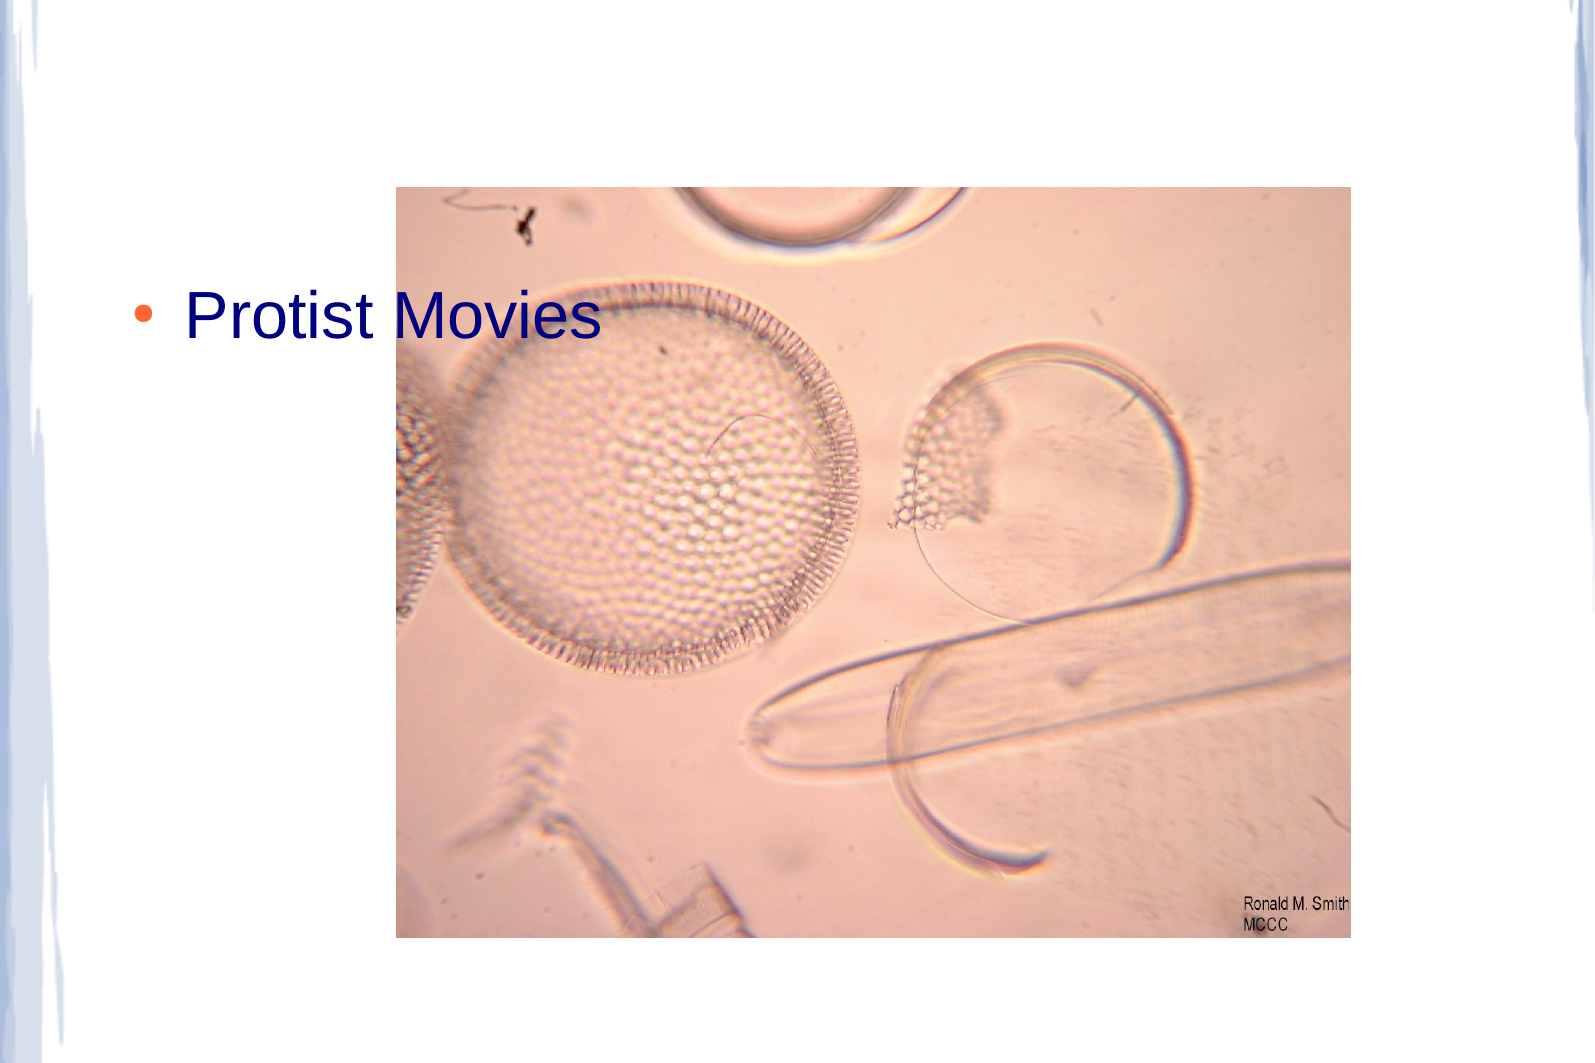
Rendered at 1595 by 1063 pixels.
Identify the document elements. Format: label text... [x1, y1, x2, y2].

list Protist Movies [113, 278, 1515, 861]
picture [0, 0, 1595, 1063]
